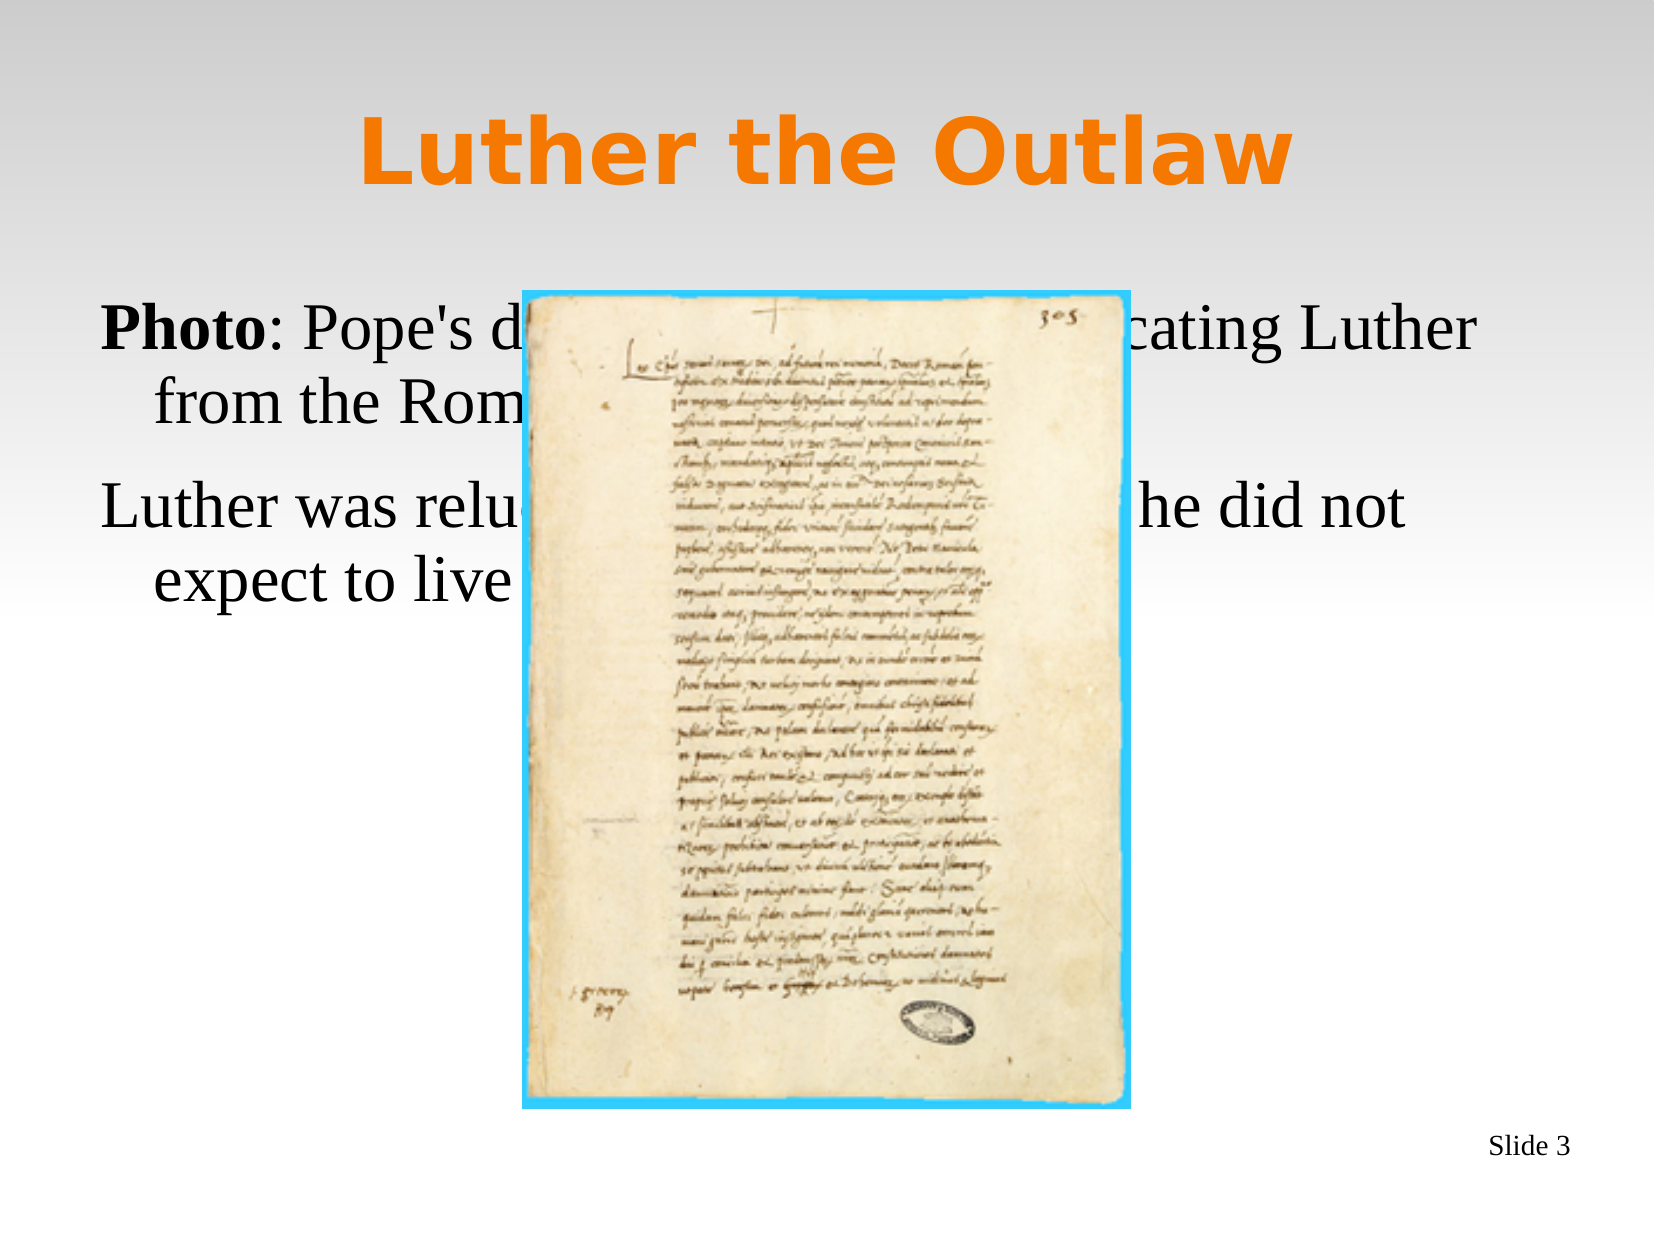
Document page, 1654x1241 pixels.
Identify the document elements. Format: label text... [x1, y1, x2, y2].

picture [141, 290, 1131, 1109]
list Photo: Pope's declaration excommunicating Luther from the Roman Catholic Church Luther was reluctant to marry because he did not expect to live long [1131, 290, 1572, 1109]
title Luther the Outlaw [82, 49, 1571, 257]
